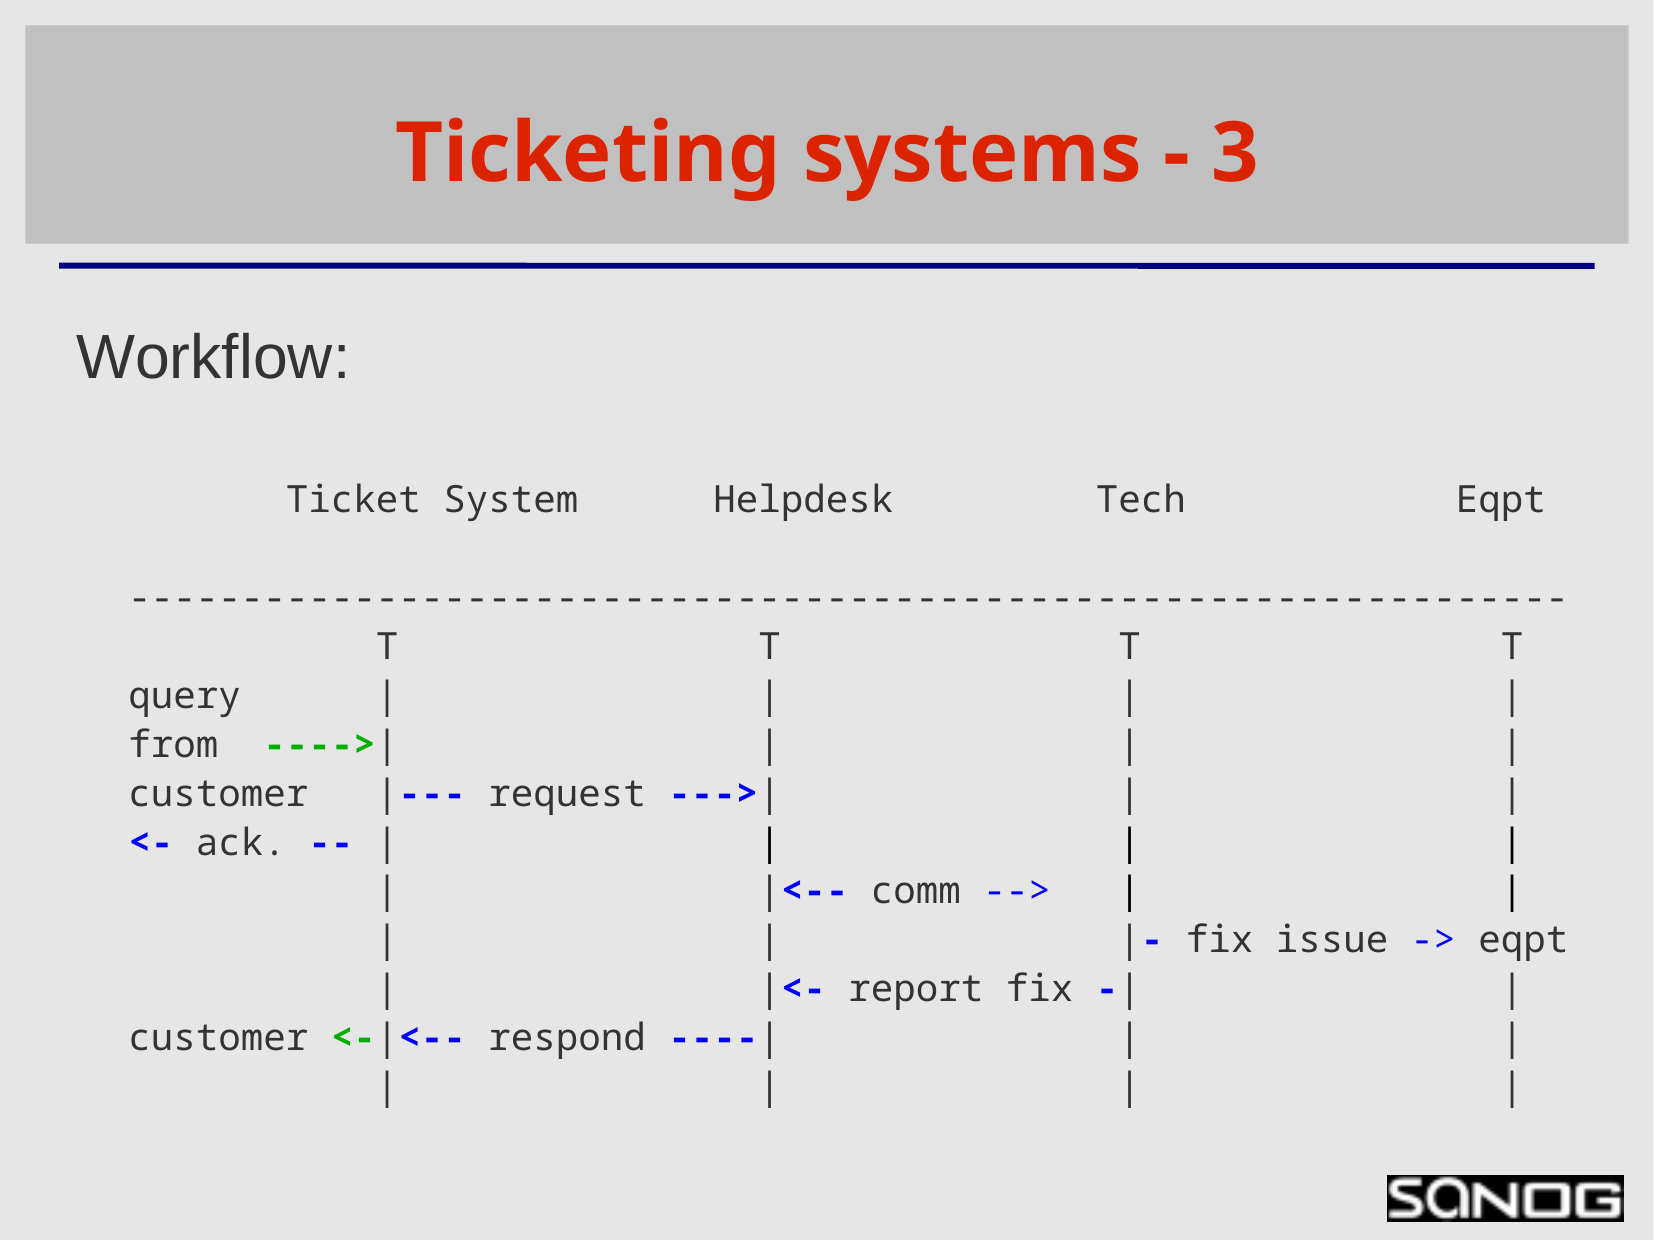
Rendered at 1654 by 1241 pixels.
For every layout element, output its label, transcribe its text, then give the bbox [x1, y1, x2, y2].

picture [1387, 1175, 1624, 1222]
list Workflow: Ticket System Helpdesk Tech Eqpt ---------------------------------------------------------------- T T T T query | | | | from ---->| | | | customer |--- request --->| | | <- ack. -- | | | | | |<-- comm --> | | | | |- fix issue -> eqpt | |<- report fix -| | customer <-|<-- respond ----| | | | | | | [59, 324, 1595, 1135]
title Ticketing systems - 3 [121, 46, 1534, 254]
